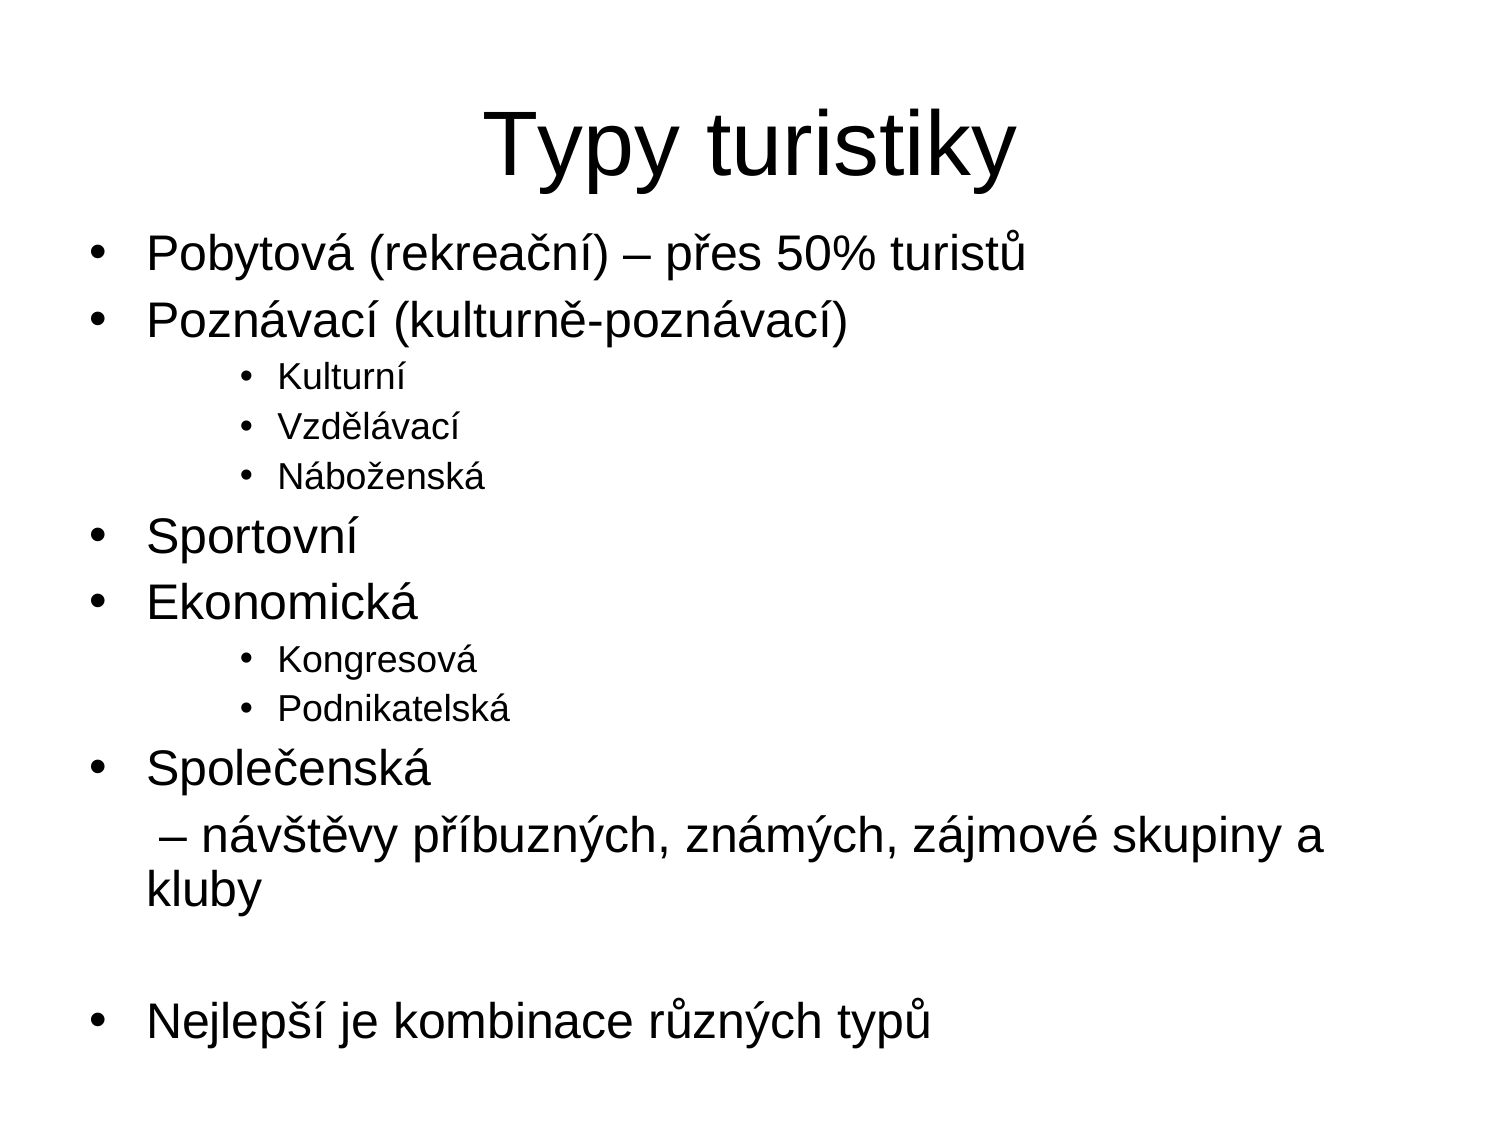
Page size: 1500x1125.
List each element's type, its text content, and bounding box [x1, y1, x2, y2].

title Typy turistiky [75, 45, 1426, 220]
list Pobytová (rekreační) – přes 50% turistů Poznávací (kulturně-poznávací) Kulturní Vzdělávací Náboženská Sportovní Ekonomická Kongresová Podnikatelská Společenská – návštěvy příbuzných, známých, zájmové skupiny a kluby Nejlepší je kombinace různých typů [75, 220, 1426, 1071]
